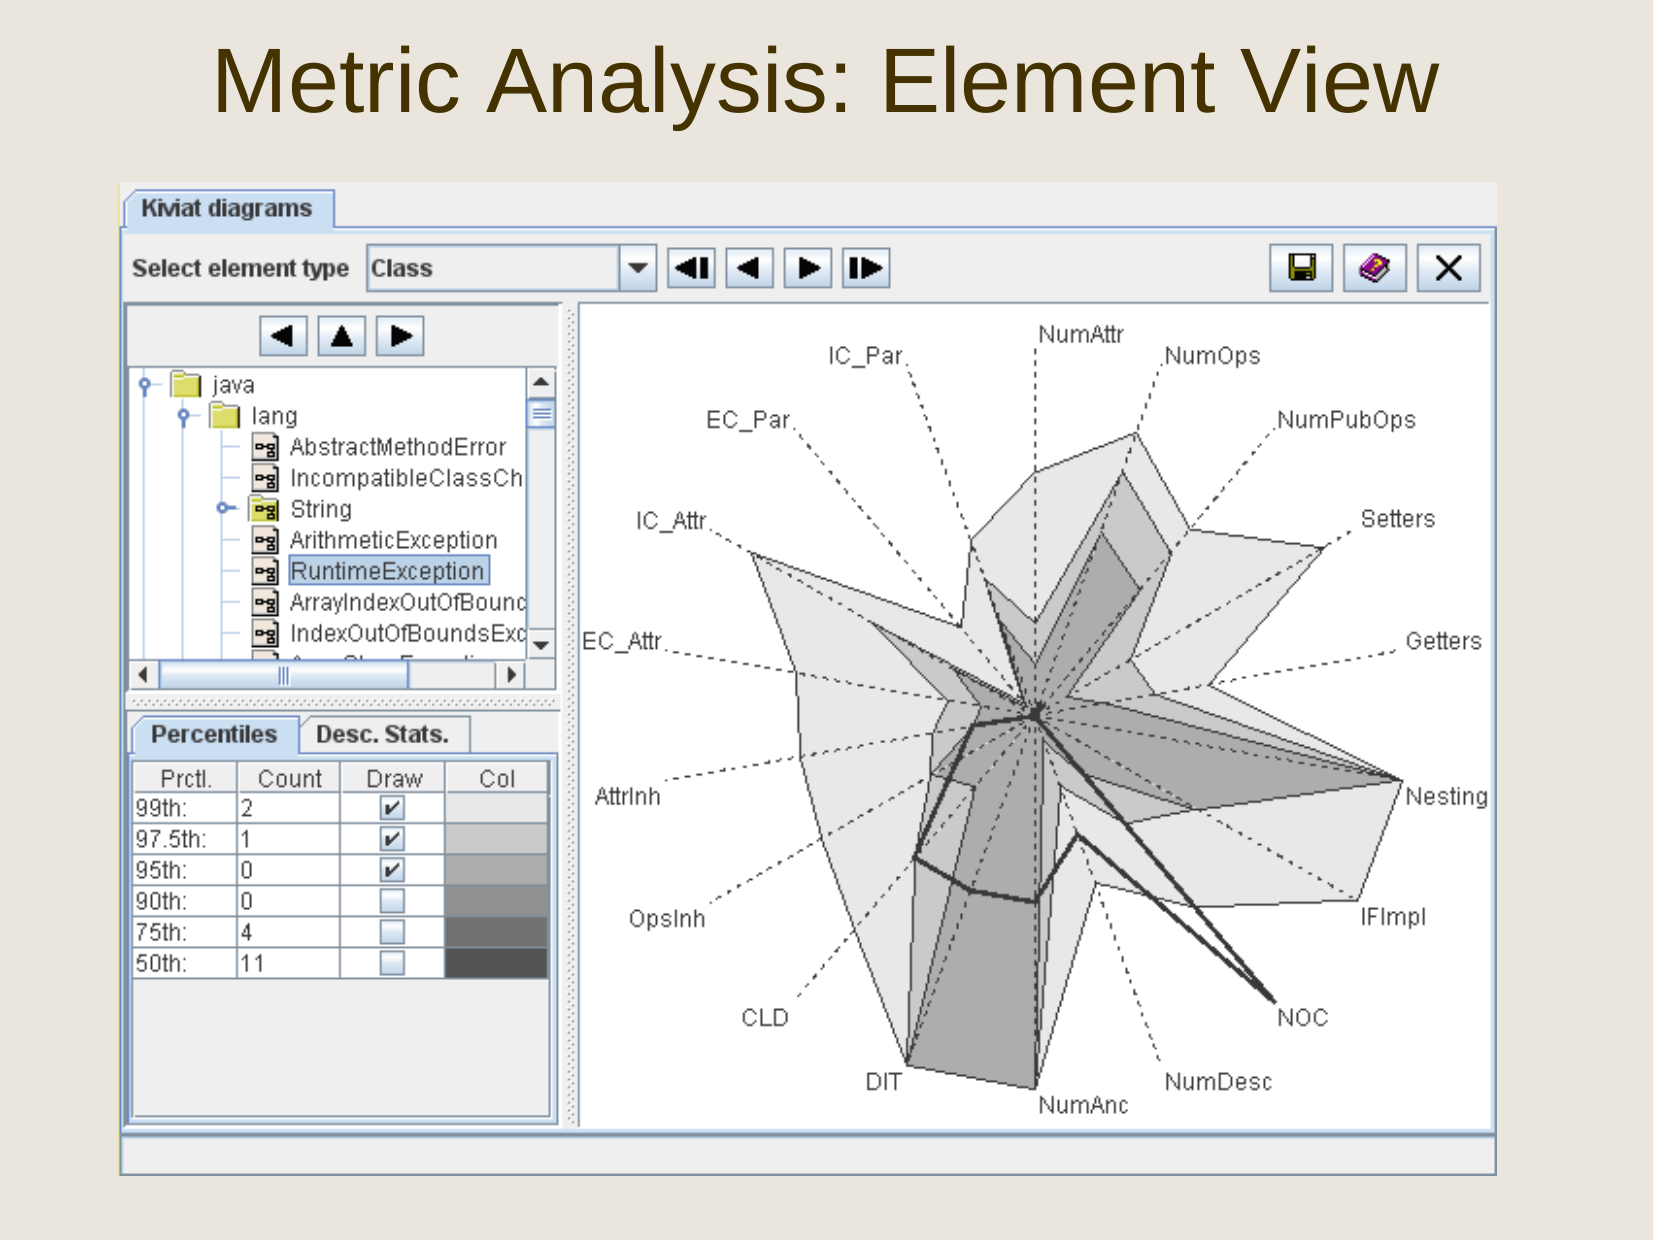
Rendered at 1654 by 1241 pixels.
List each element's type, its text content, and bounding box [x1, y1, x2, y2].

title Metric Analysis: Element View [82, 29, 1571, 133]
picture [118, 182, 1497, 1176]
